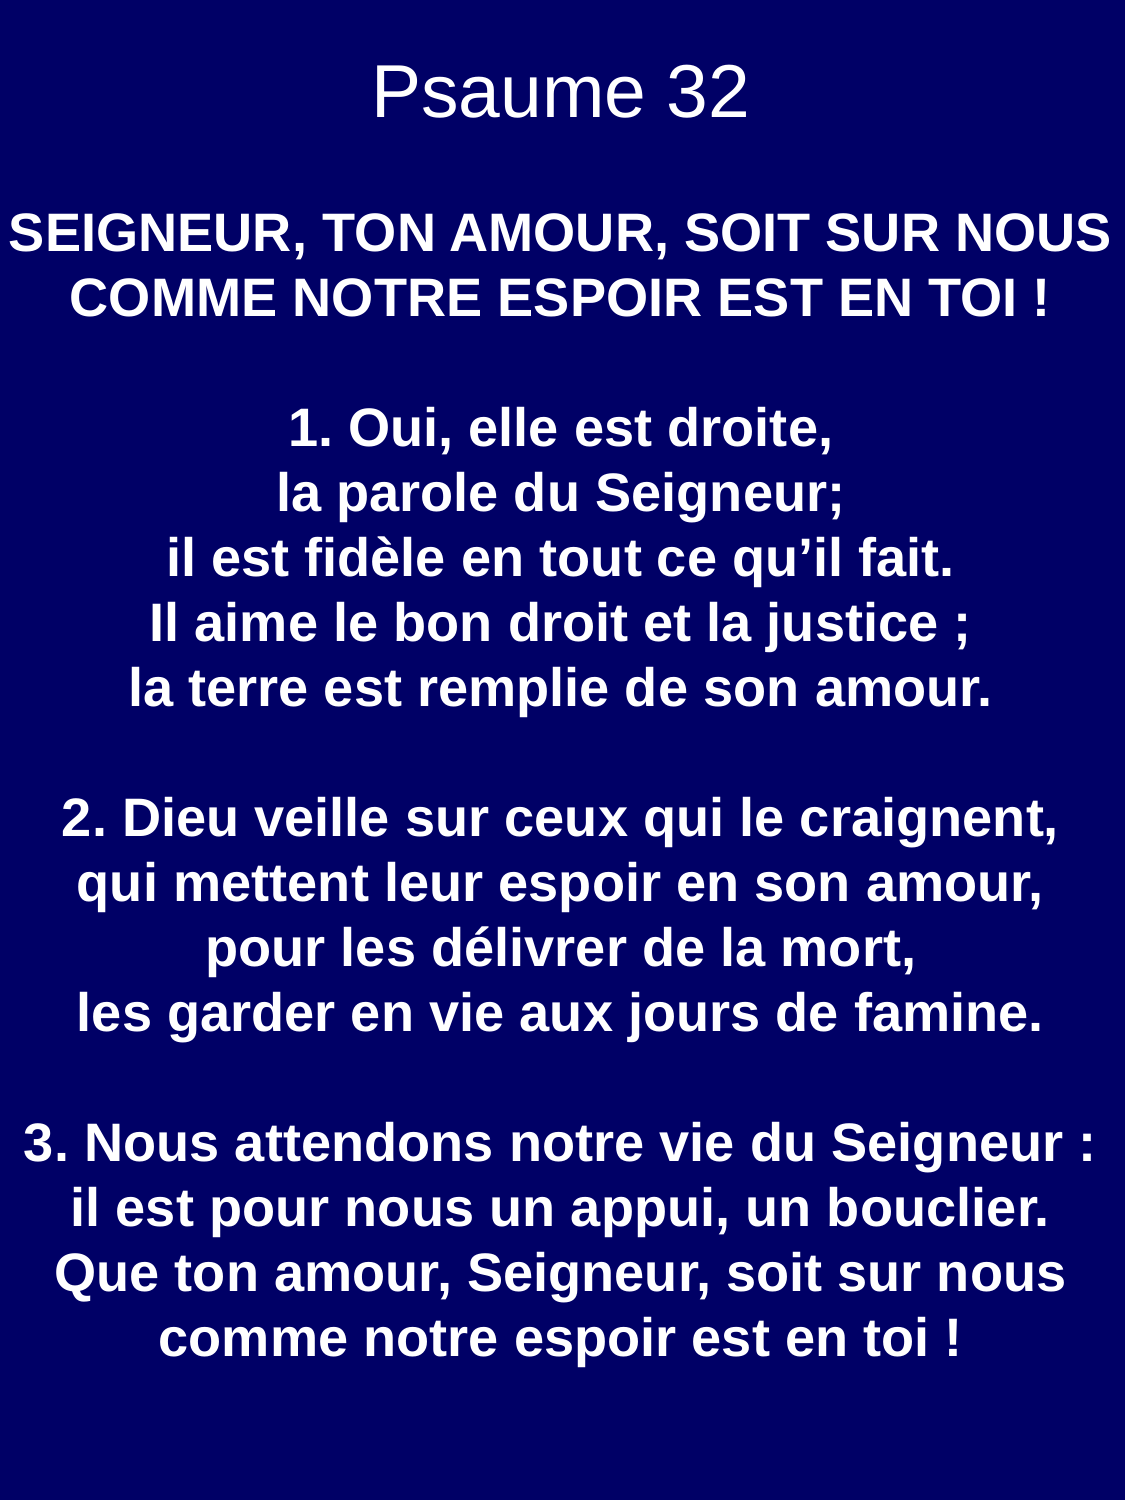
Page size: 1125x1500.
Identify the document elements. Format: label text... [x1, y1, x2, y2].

text_box Psaume 32 SEIGNEUR, TON AMOUR, SOIT SUR NOUS COMME NOTRE ESPOIR EST EN TOI ! 1. Oui, elle est droite, la parole du Seigneur; il est fidèle en tout ce qu’il fait. Il aime le bon droit et la justice ; la terre est remplie de son amour. 2. Dieu veille sur ceux qui le craignent, qui mettent leur espoir en son amour, pour les délivrer de la mort, les garder en vie aux jours de famine. 3. Nous attendons notre vie du Seigneur : il est pour nous un appui, un bouclier. Que ton amour, Seigneur, soit sur nous comme notre espoir est en toi ! [11, 35, 1111, 626]
